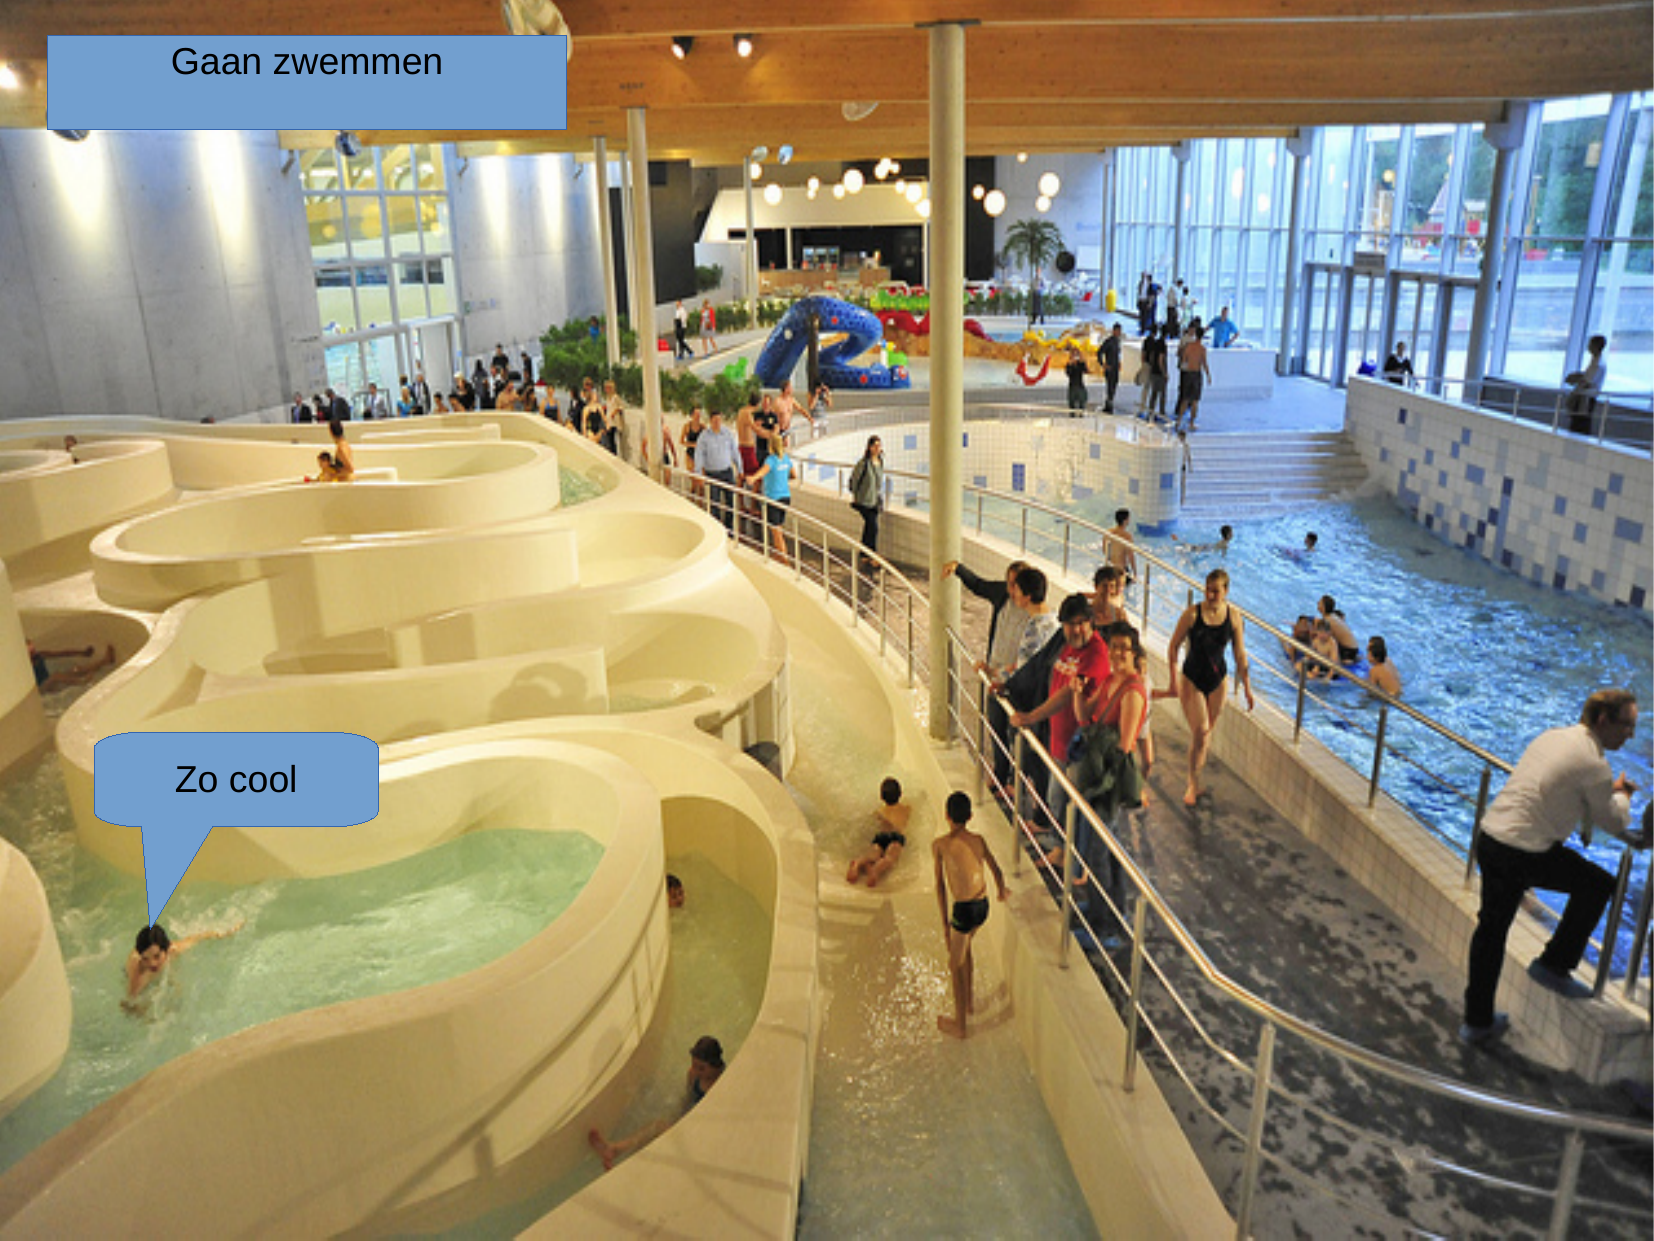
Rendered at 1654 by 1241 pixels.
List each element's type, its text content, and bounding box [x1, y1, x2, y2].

picture [0, 0, 1654, 1241]
text_box Zo cool [94, 732, 379, 930]
text_box Gaan zwemmen [47, 35, 567, 130]
